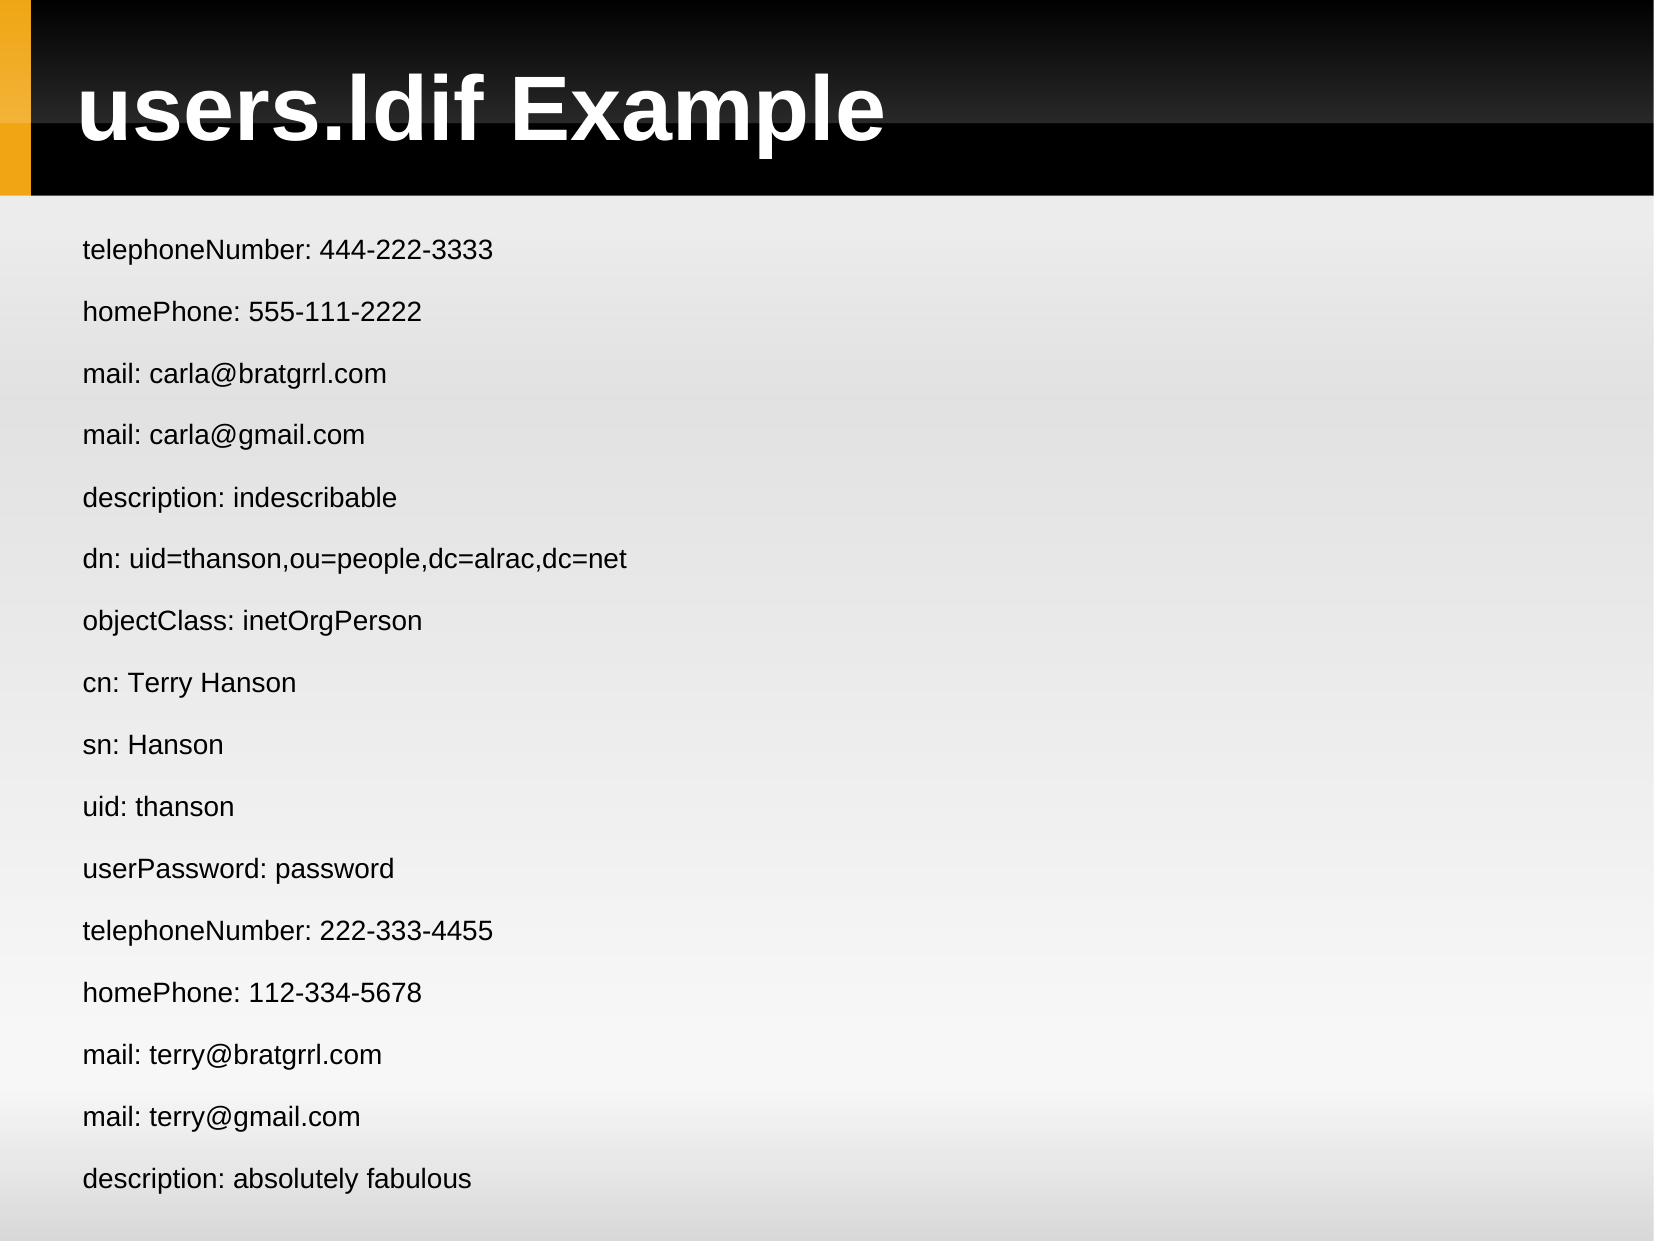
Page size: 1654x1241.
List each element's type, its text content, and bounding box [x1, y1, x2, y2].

title users.ldif Example [76, 7, 1565, 200]
list telephoneNumber: 444-222-3333 homePhone: 555-111-2222 mail: carla@bratgrrl.com mail: carla@gmail.com description: indescribable dn: uid=thanson,ou=people,dc=alrac,dc=net objectClass: inetOrgPerson cn: Terry Hanson sn: Hanson uid: thanson userPassword: password telephoneNumber: 222-333-4455 homePhone: 112-334-5678 mail: terry@bratgrrl.com mail: terry@gmail.com description: absolutely fabulous [82, 231, 1571, 1195]
